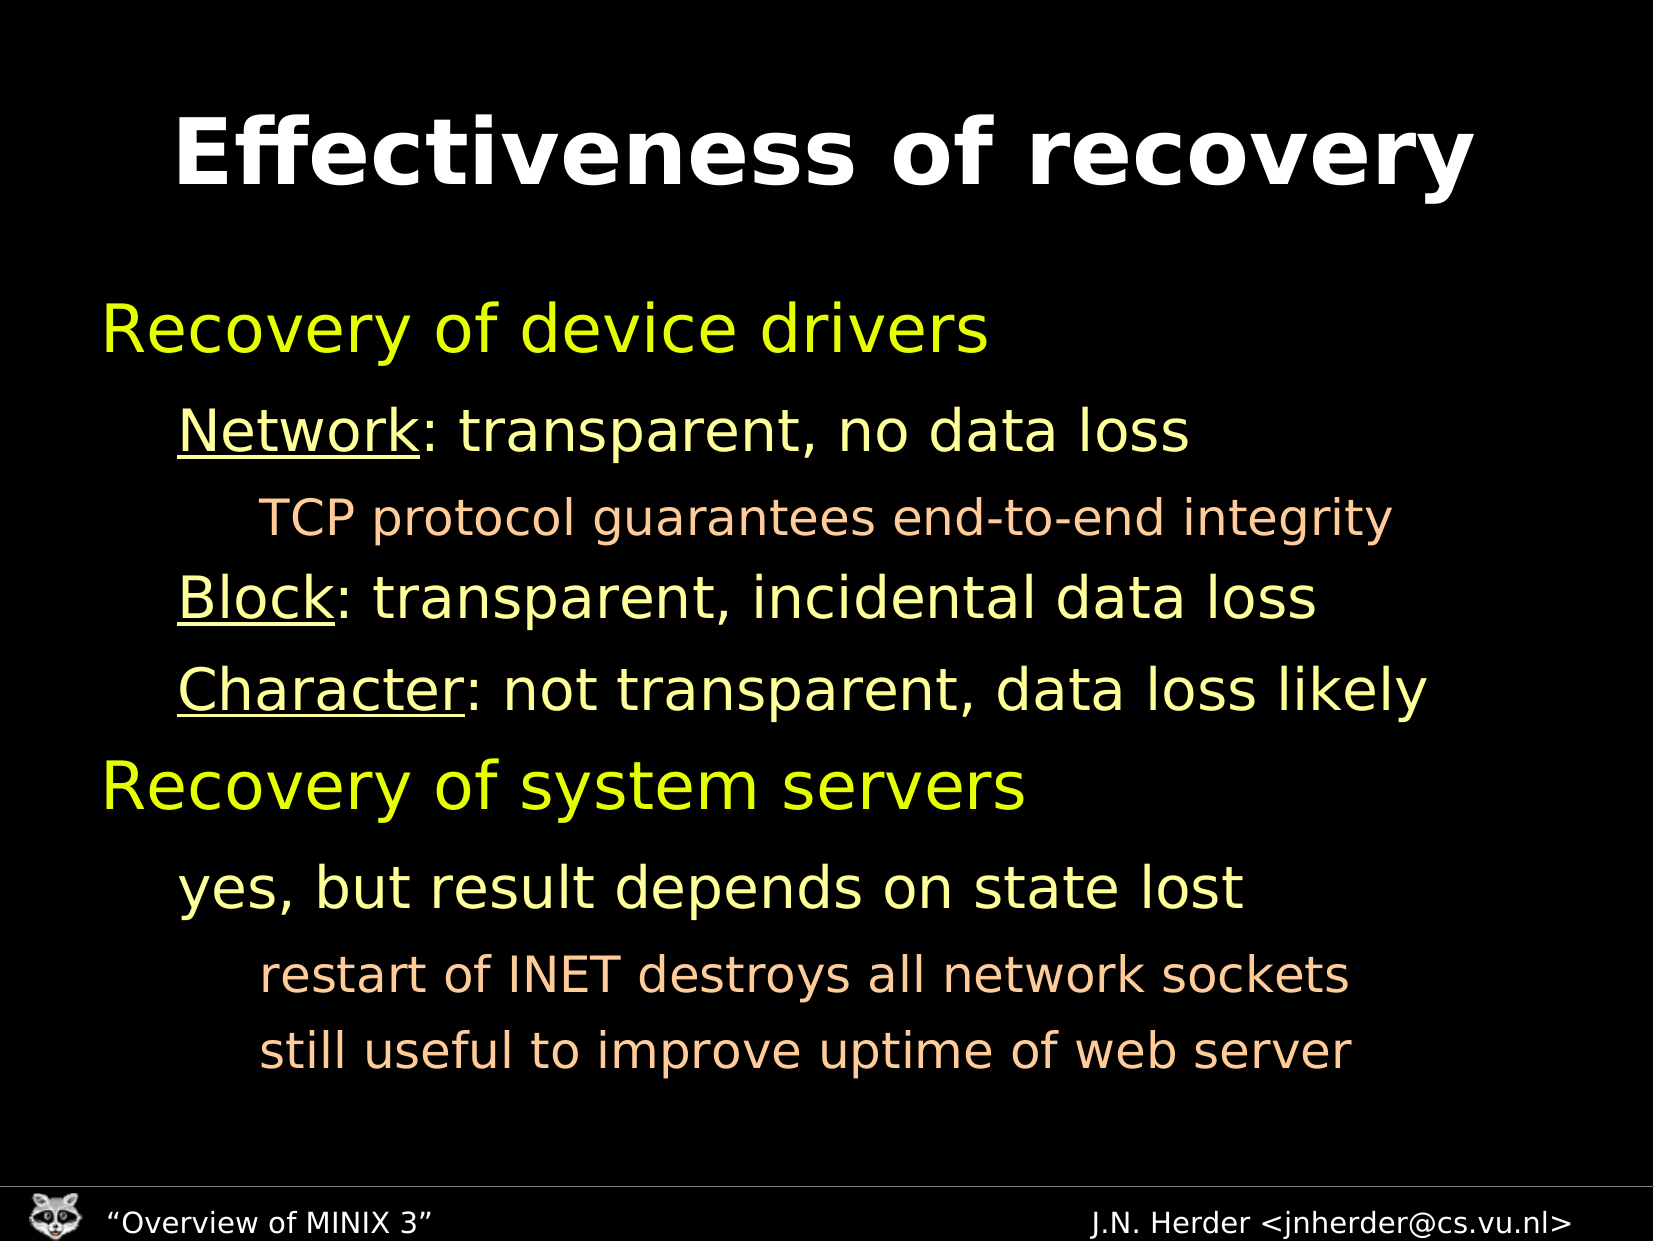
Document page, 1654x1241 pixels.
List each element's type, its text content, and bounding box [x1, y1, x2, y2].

title Effectiveness of recovery [75, 50, 1576, 256]
picture [29, 1193, 83, 1241]
list Recovery of device drivers Network: transparent, no data loss TCP protocol guarantees end-to-end integrity Block: transparent, incidental data loss Character: not transparent, data loss likely Recovery of system servers yes, but result depends on state lost restart of INET destroys all network sockets still useful to improve uptime of web server [82, 290, 1571, 1095]
